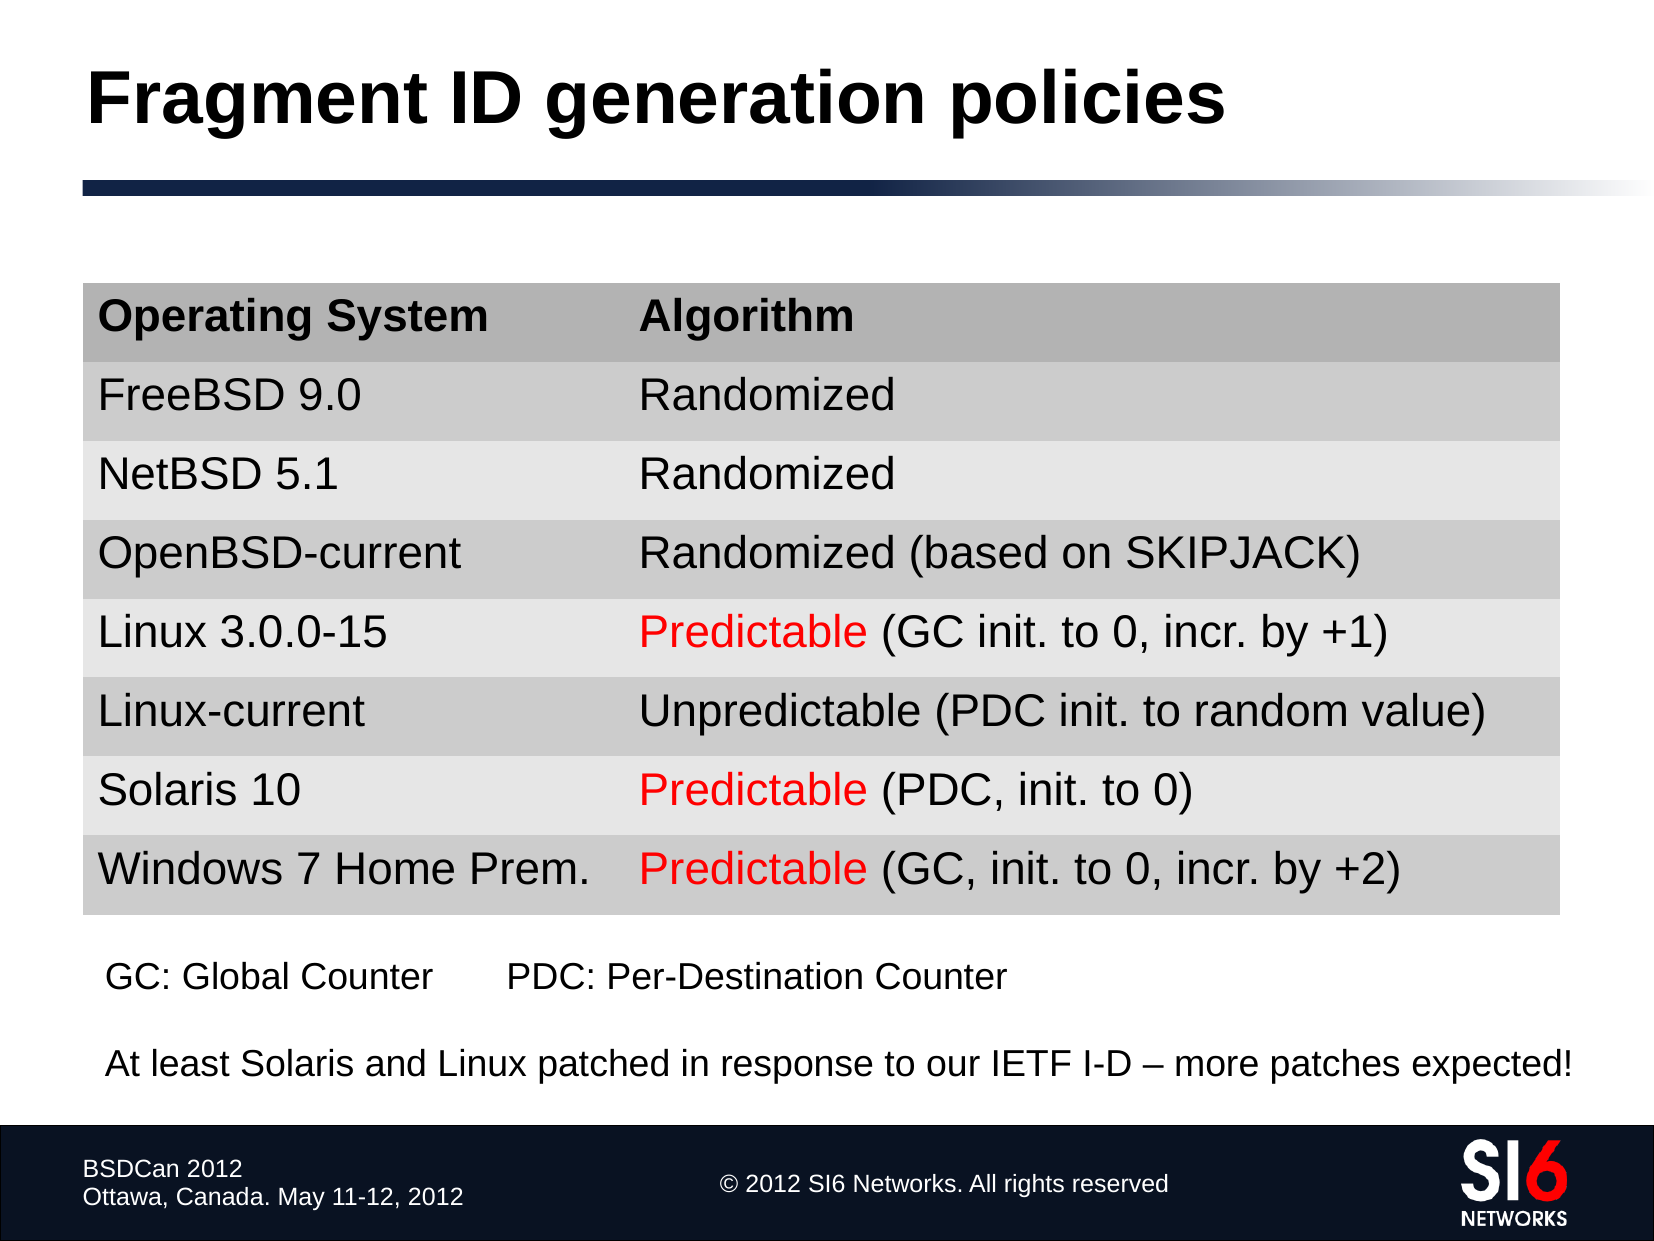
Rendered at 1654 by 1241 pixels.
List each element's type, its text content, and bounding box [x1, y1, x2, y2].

table_cell Predictable (GC, init. to 0, incr. by +2) [624, 835, 1560, 915]
table_header Algorithm [624, 283, 1560, 362]
picture [1461, 1139, 1567, 1226]
table_cell NetBSD 5.1 [83, 441, 624, 520]
table_cell Solaris 10 [83, 756, 624, 835]
text_box GC: Global Counter PDC: Per-Destination Counter [90, 948, 1024, 1005]
table_cell OpenBSD-current [83, 520, 624, 599]
table_header Operating System [83, 283, 624, 362]
table_cell Linux 3.0.0-15 [83, 599, 624, 677]
table_cell Randomized [624, 441, 1560, 520]
title Fragment ID generation policies [86, 30, 1576, 166]
table_cell Predictable (GC init. to 0, incr. by +1) [624, 599, 1560, 677]
text_box At least Solaris and Linux patched in response to our IETF I-D – more patches expected! [90, 1035, 1590, 1092]
table_cell Linux-current [83, 677, 624, 756]
table_cell Randomized [624, 362, 1560, 441]
table_cell FreeBSD 9.0 [83, 362, 624, 441]
table_cell Unpredictable (PDC init. to random value) [624, 677, 1560, 756]
table_cell Windows 7 Home Prem. [83, 835, 624, 915]
table_cell Predictable (PDC, init. to 0) [624, 756, 1560, 835]
table_cell Randomized (based on SKIPJACK) [624, 520, 1560, 599]
